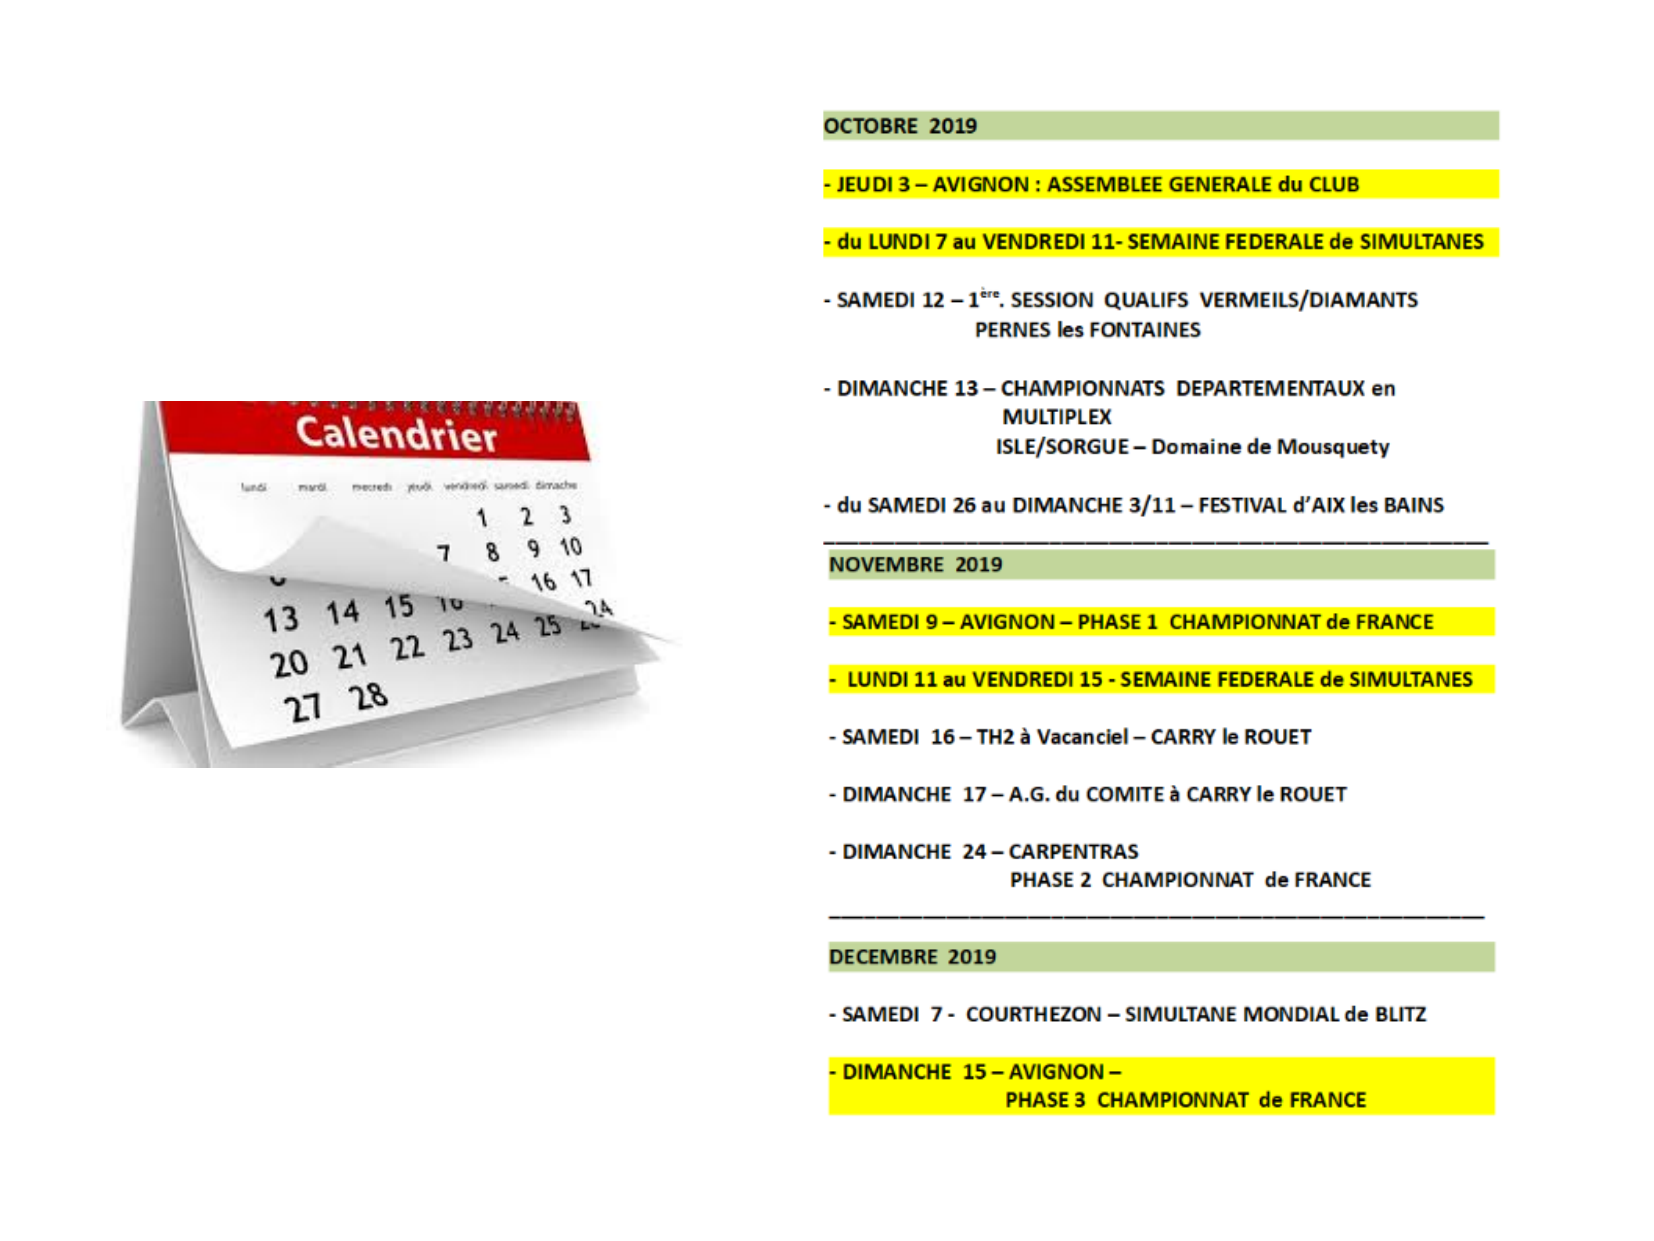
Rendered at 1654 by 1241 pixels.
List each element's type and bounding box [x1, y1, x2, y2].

picture [106, 401, 689, 768]
picture [822, 79, 1512, 1128]
